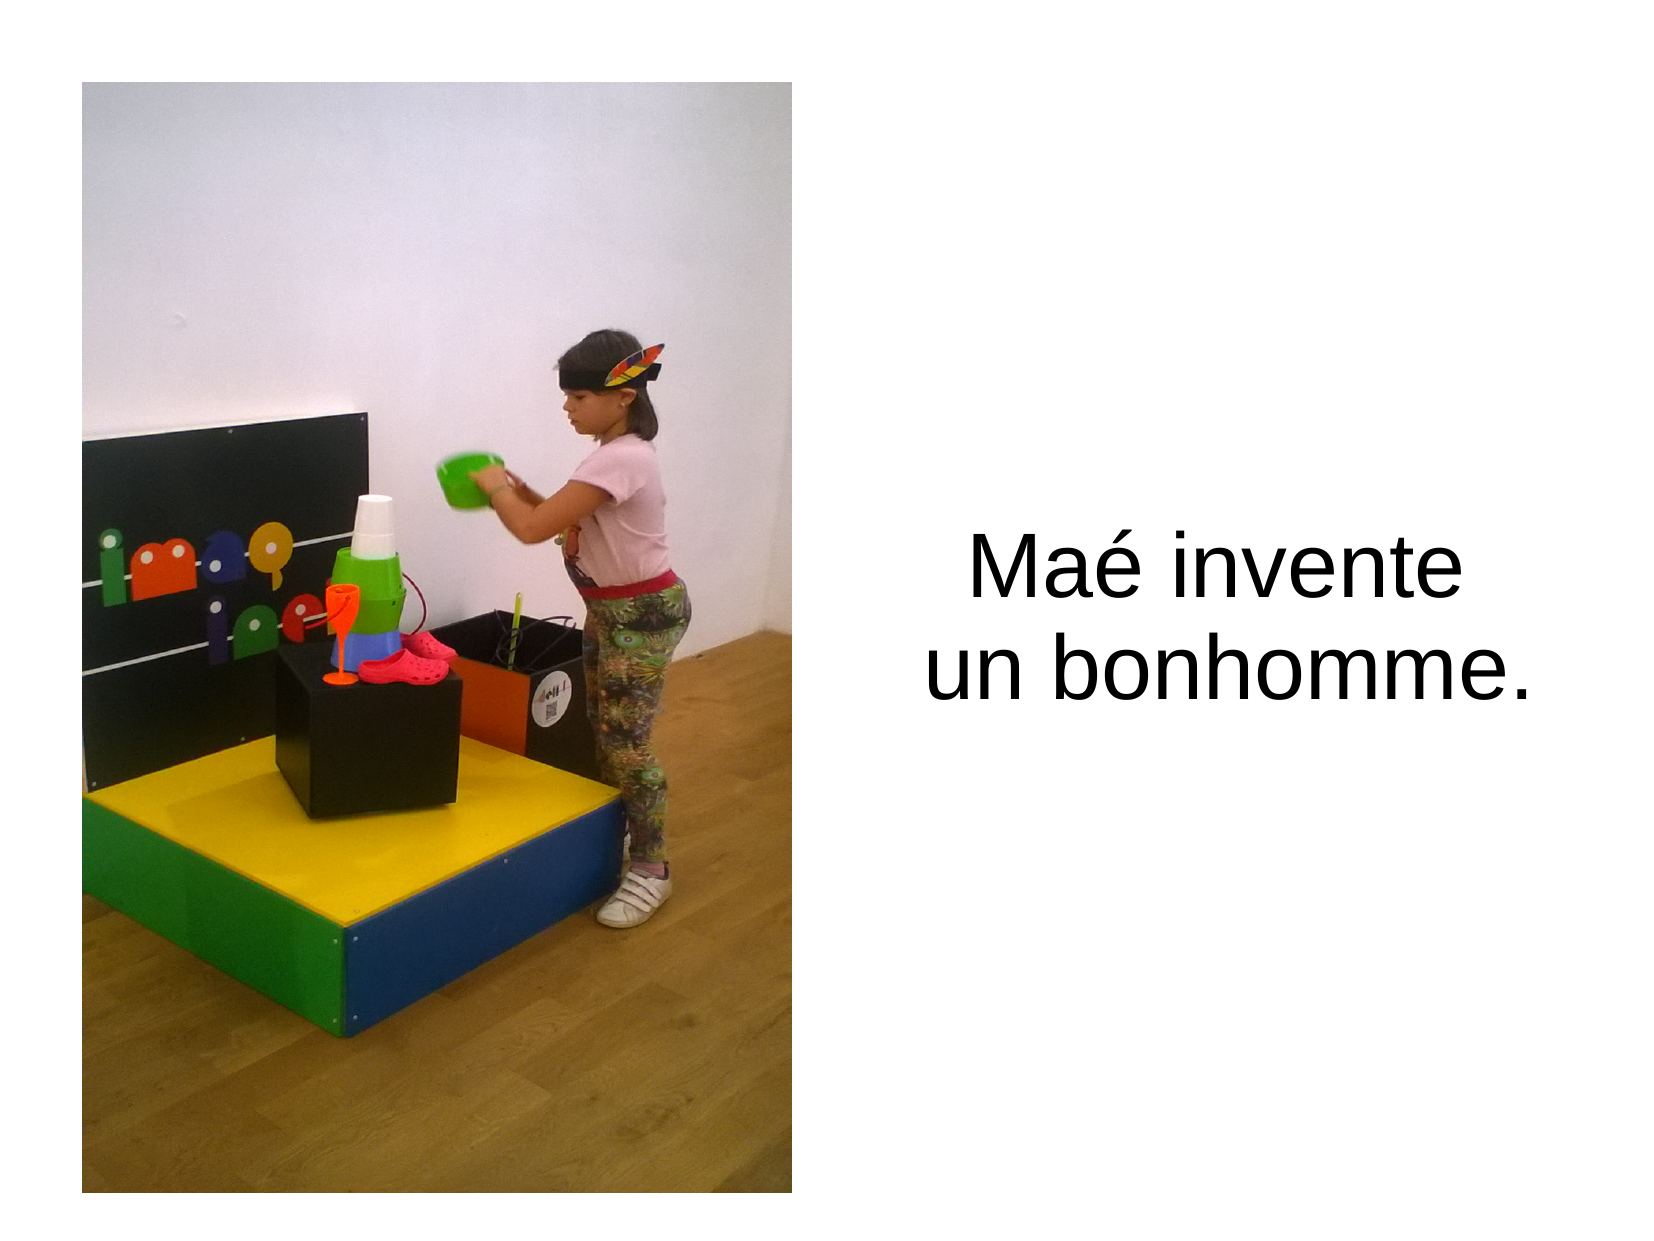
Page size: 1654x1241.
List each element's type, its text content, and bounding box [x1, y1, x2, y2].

title Maé invente un bonhomme. [826, 88, 1607, 1146]
picture [82, 82, 792, 1193]
